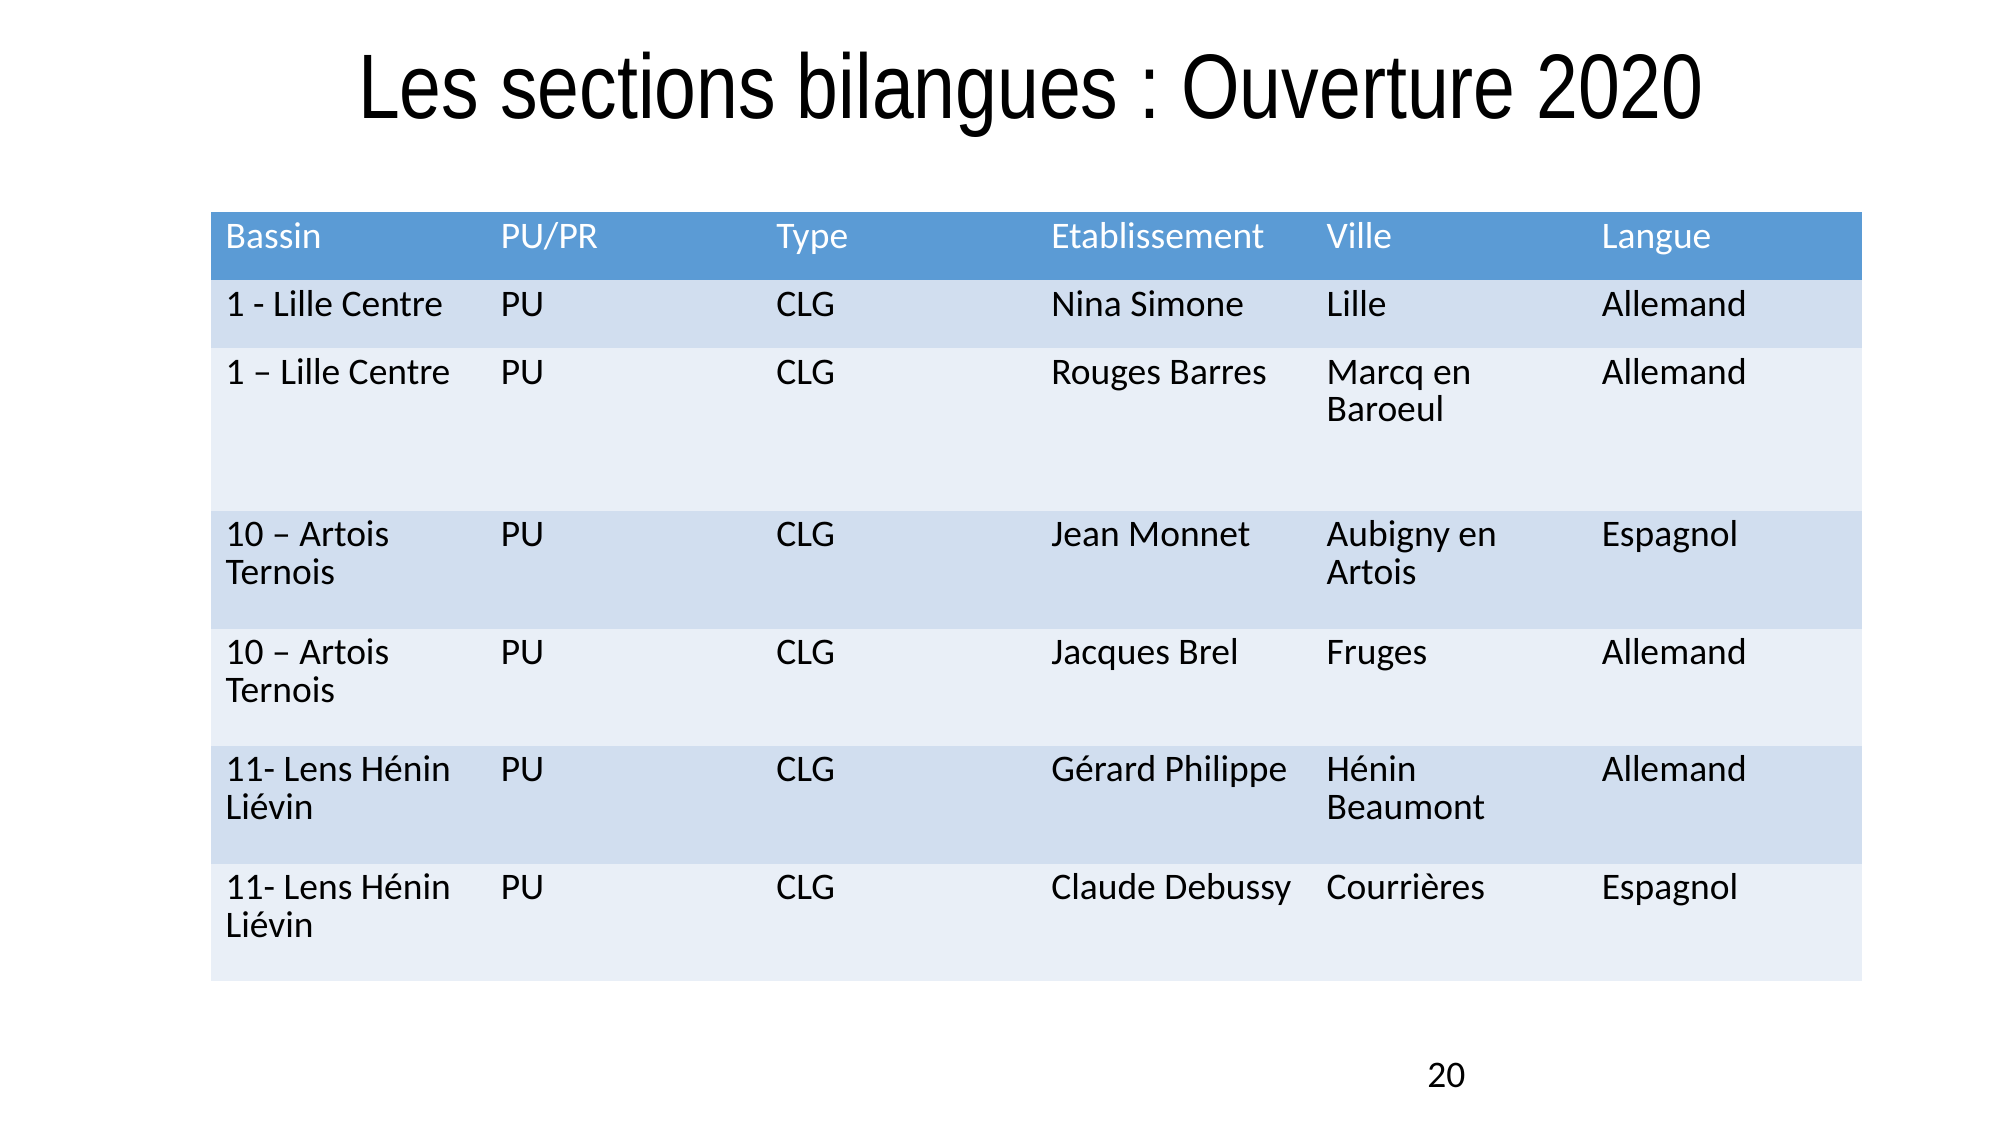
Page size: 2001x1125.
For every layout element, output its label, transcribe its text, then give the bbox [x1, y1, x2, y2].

table_header Langue [1587, 212, 1862, 280]
table_cell 10 – Artois Ternois [211, 629, 486, 746]
table_cell 1 - Lille Centre [211, 280, 486, 348]
table_cell CLG [761, 280, 1036, 348]
table_cell CLG [761, 511, 1036, 629]
table_cell Allemand [1587, 280, 1862, 348]
title Les sections bilangues : Ouverture 2020 [169, 32, 1894, 1043]
table_cell Allemand [1587, 629, 1862, 746]
table_header Ville [1312, 212, 1587, 280]
table_header Etablissement [1036, 212, 1312, 280]
table_header Bassin [211, 212, 486, 280]
table_cell PU [486, 629, 761, 746]
slide_number <numéro> [1412, 1042, 1863, 1103]
table_cell PU [486, 348, 761, 511]
table_cell Nina Simone [1036, 280, 1312, 348]
table_cell PU [486, 280, 761, 348]
table_cell Courrières [1312, 864, 1587, 981]
table_cell Aubigny en Artois [1312, 511, 1587, 629]
table_cell Allemand [1587, 348, 1862, 511]
table_cell Allemand [1587, 746, 1862, 864]
table_cell 11- Lens Hénin Liévin [211, 746, 486, 864]
table_cell PU [486, 864, 761, 981]
table_cell Rouges Barres [1036, 348, 1312, 511]
table_cell Espagnol [1587, 511, 1862, 629]
table_cell Jean Monnet [1036, 511, 1312, 629]
table_cell CLG [761, 864, 1036, 981]
table_cell Marcq en Baroeul [1312, 348, 1587, 511]
table_cell Claude Debussy [1036, 864, 1312, 981]
table_cell Jacques Brel [1036, 629, 1312, 746]
table_cell PU [486, 511, 761, 629]
table_cell 11- Lens Hénin Liévin [211, 864, 486, 981]
table_header Type [761, 212, 1036, 280]
table_cell Hénin Beaumont [1312, 746, 1587, 864]
table_cell 1 – Lille Centre [211, 348, 486, 511]
table_cell Gérard Philippe [1036, 746, 1312, 864]
table_cell 10 – Artois Ternois [211, 511, 486, 629]
table_cell CLG [761, 629, 1036, 746]
table_cell CLG [761, 746, 1036, 864]
table_cell Lille [1312, 280, 1587, 348]
table_header PU/PR [486, 212, 761, 280]
table_cell Fruges [1312, 629, 1587, 746]
table_cell Espagnol [1587, 864, 1862, 981]
table_cell CLG [761, 348, 1036, 511]
table_cell PU [486, 746, 761, 864]
